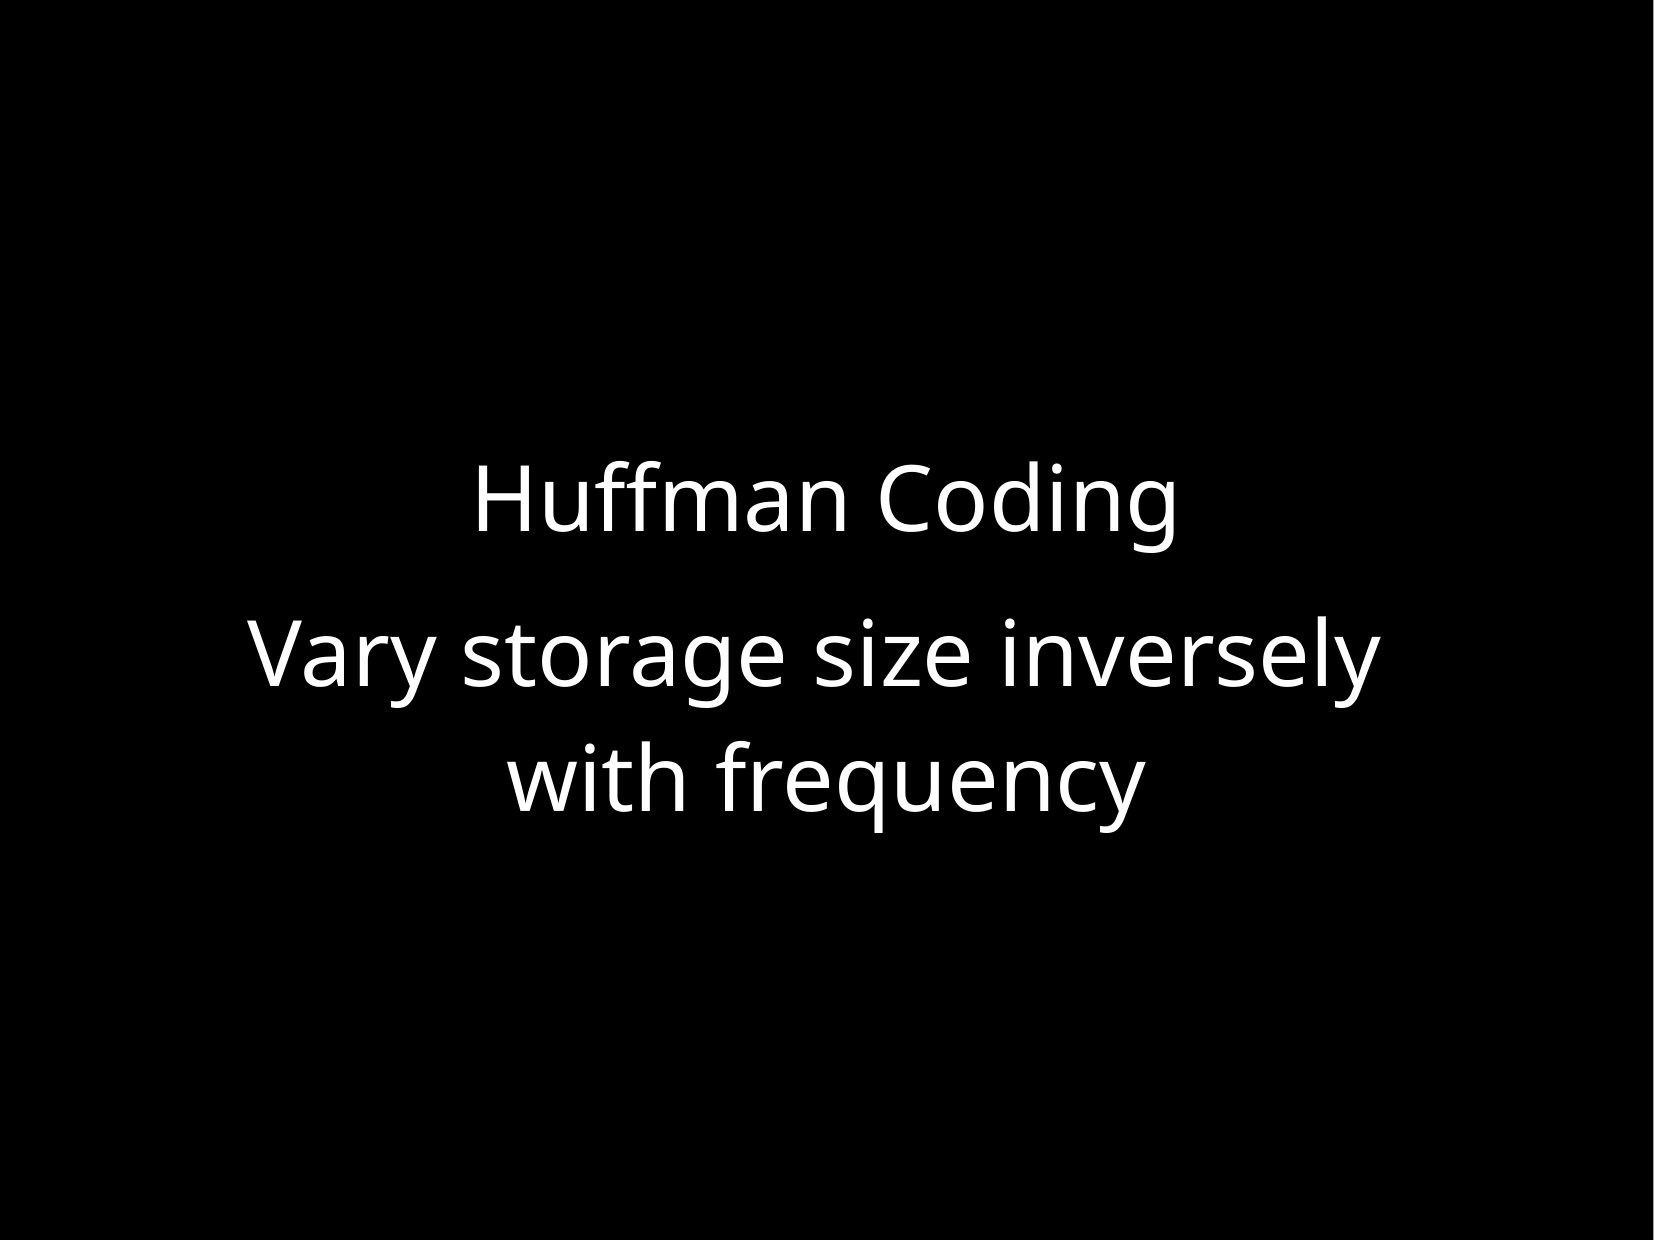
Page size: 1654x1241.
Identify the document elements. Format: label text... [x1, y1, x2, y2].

title Huffman Coding [82, 399, 1571, 592]
title Vary storage size inversely with frequency [82, 617, 1571, 811]
